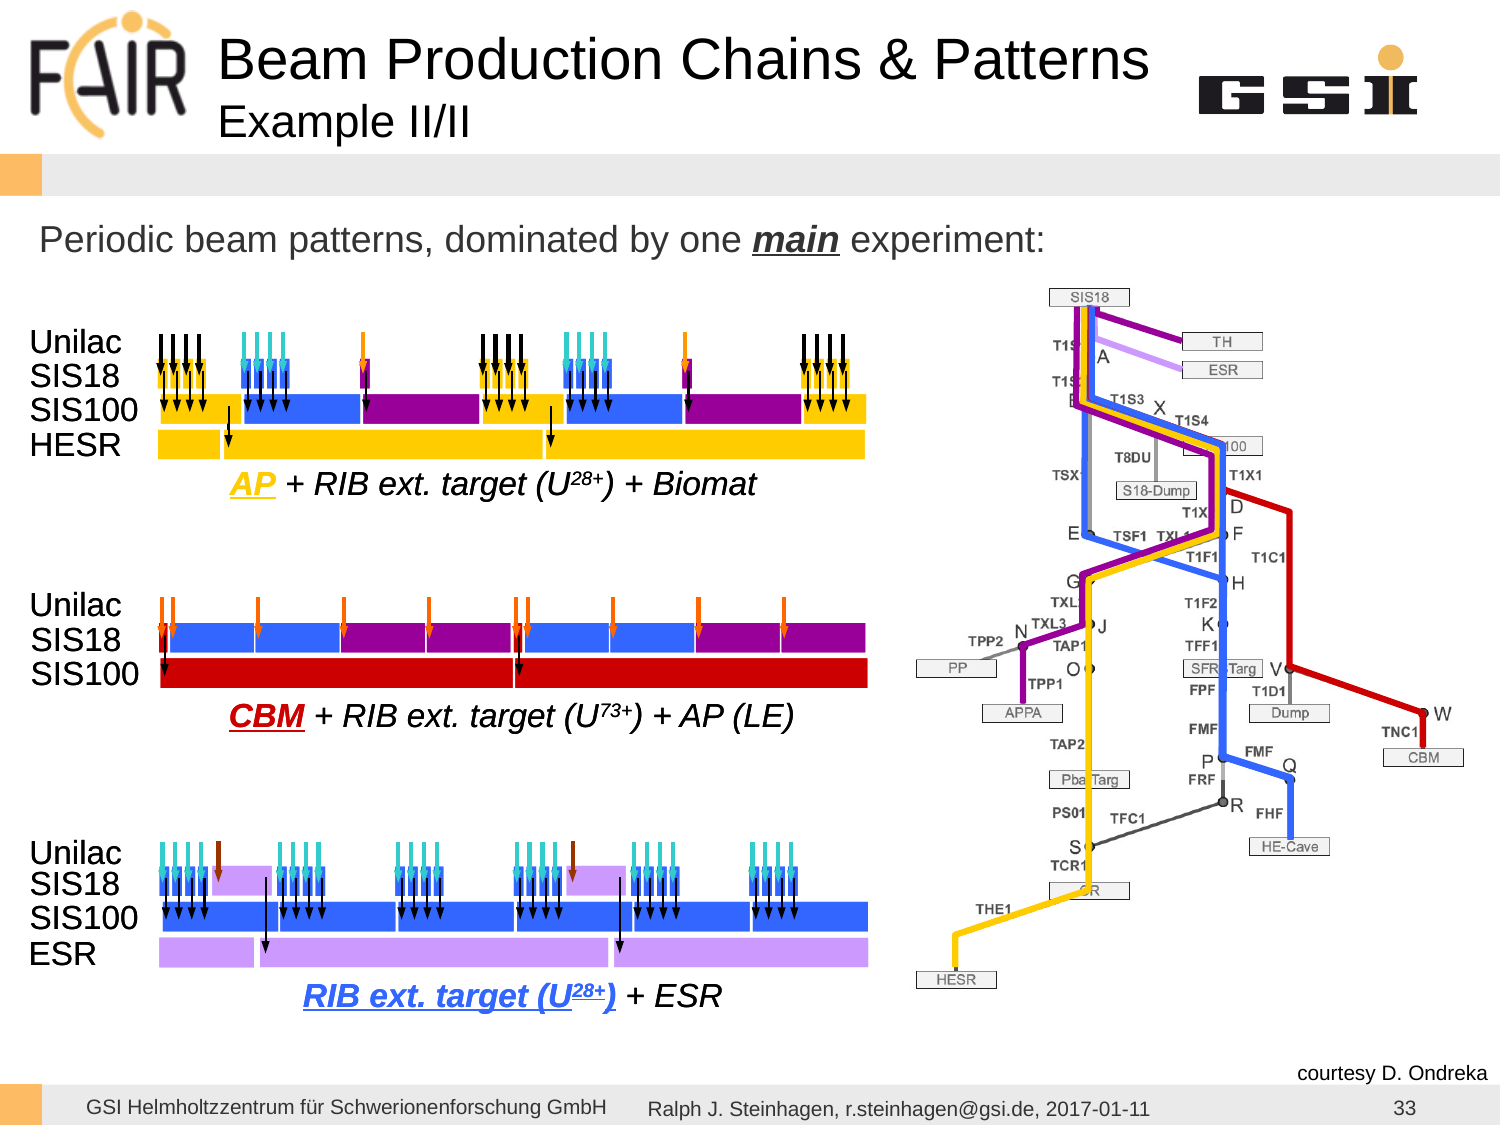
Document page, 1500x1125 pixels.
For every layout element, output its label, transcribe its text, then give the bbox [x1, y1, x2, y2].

text_box [819, 358, 824, 389]
text_box [170, 623, 254, 653]
text_box [408, 877, 413, 896]
text_box [649, 866, 654, 896]
text_box [267, 358, 277, 389]
text_box [165, 866, 170, 896]
text_box [839, 368, 845, 389]
text_box Unilac [29, 831, 123, 872]
picture [881, 284, 1471, 994]
text_box [518, 358, 529, 389]
text_box [685, 394, 802, 424]
text_box [546, 429, 865, 460]
text_box [241, 358, 251, 389]
text_box RIB ext. target (U28+) + ESR [288, 974, 738, 1015]
text_box [421, 877, 426, 896]
text_box [196, 358, 206, 389]
text_box SIS18 [29, 872, 121, 896]
text_box Unilac [29, 582, 123, 623]
text_box [566, 865, 626, 896]
text_box [160, 658, 513, 688]
text_box [433, 875, 439, 896]
text_box [804, 394, 867, 424]
text_box [224, 429, 543, 460]
title Beam Production Chains & Patterns Example II/II [217, 0, 1182, 175]
text_box [634, 901, 750, 932]
text_box [280, 901, 396, 932]
text_box [498, 358, 503, 389]
text_box [552, 866, 562, 896]
text_box [341, 623, 425, 653]
text_box [254, 358, 264, 389]
text_box [682, 358, 692, 389]
text_box [515, 658, 868, 688]
text_box HESR [29, 423, 123, 464]
text_box [513, 875, 519, 896]
text_box [755, 866, 760, 896]
text_box [519, 866, 524, 896]
text_box [781, 623, 866, 653]
text_box [360, 358, 370, 389]
text_box [762, 866, 772, 896]
text_box [589, 358, 599, 389]
text_box [485, 358, 490, 389]
text_box [255, 623, 340, 653]
text_box [539, 876, 545, 896]
text_box [479, 368, 485, 389]
text_box [203, 866, 208, 896]
text_box [845, 358, 850, 389]
text_box courtesy D. Ondreka [1282, 1054, 1500, 1093]
text_box [517, 901, 619, 932]
text_box [413, 866, 418, 896]
text_box CBM + RIB ext. target (U73+) + AP (LE) [214, 694, 811, 735]
text_box [426, 866, 431, 896]
picture [1197, 42, 1419, 117]
text_box [277, 877, 282, 896]
text_box [439, 866, 444, 896]
text_box [513, 632, 518, 653]
text_box [170, 358, 181, 389]
text_box SIS100 [29, 387, 140, 428]
text_box SIS18 [30, 623, 122, 651]
text_box [159, 623, 168, 653]
text_box [279, 358, 290, 389]
text_box [185, 876, 191, 896]
text_box AP + RIB ext. target (U28+) + Biomat [214, 462, 772, 503]
text_box [788, 877, 793, 896]
text_box [621, 901, 633, 932]
text_box [395, 866, 405, 896]
text_box [289, 875, 295, 896]
text_box [576, 358, 586, 389]
text_box [518, 623, 523, 653]
picture [30, 9, 187, 141]
text_box Unilac [29, 320, 123, 361]
text_box [814, 371, 819, 389]
text_box [610, 623, 780, 653]
text_box [295, 866, 300, 896]
text_box [321, 866, 326, 896]
text_box [614, 937, 869, 968]
text_box [267, 901, 279, 932]
text_box [532, 866, 537, 896]
text_box [545, 866, 550, 896]
text_box [282, 866, 287, 896]
text_box [183, 358, 194, 389]
text_box [158, 429, 220, 460]
text_box [832, 358, 837, 389]
text_box [657, 877, 662, 896]
text_box SIS18 [29, 361, 121, 387]
text_box [260, 937, 609, 968]
text_box [160, 394, 242, 424]
text_box [190, 866, 196, 896]
text_box [643, 875, 649, 896]
text_box [308, 866, 313, 896]
text_box [483, 394, 564, 424]
text_box [198, 877, 203, 896]
text_box [363, 394, 480, 424]
text_box [526, 876, 532, 896]
text_box [163, 358, 168, 389]
text_box [631, 866, 641, 896]
text_box [566, 394, 683, 424]
text_box [752, 901, 868, 932]
text_box SIS100 [30, 651, 141, 692]
text_box [775, 866, 785, 896]
text_box [162, 901, 265, 932]
text_box [212, 865, 272, 896]
text_box [826, 368, 832, 389]
text_box ESR [28, 931, 98, 972]
text_box [159, 937, 254, 968]
text_box [563, 358, 574, 389]
text_box [172, 866, 182, 896]
text_box [669, 875, 675, 896]
text_box SIS100 [29, 896, 140, 937]
text_box [525, 623, 609, 653]
text_box [398, 901, 514, 932]
text_box [426, 623, 511, 653]
text_box [315, 876, 321, 896]
text_box Periodic beam patterns, dominated by one main experiment: [24, 207, 1483, 274]
text_box [801, 358, 811, 389]
text_box [793, 866, 798, 896]
text_box [749, 876, 755, 896]
text_box [492, 369, 498, 389]
text_box [157, 368, 163, 389]
text_box [159, 876, 165, 896]
text_box [675, 866, 680, 896]
text_box [244, 394, 361, 424]
text_box [602, 358, 612, 389]
text_box [662, 866, 667, 896]
text_box [302, 875, 308, 896]
text_box [505, 358, 516, 389]
